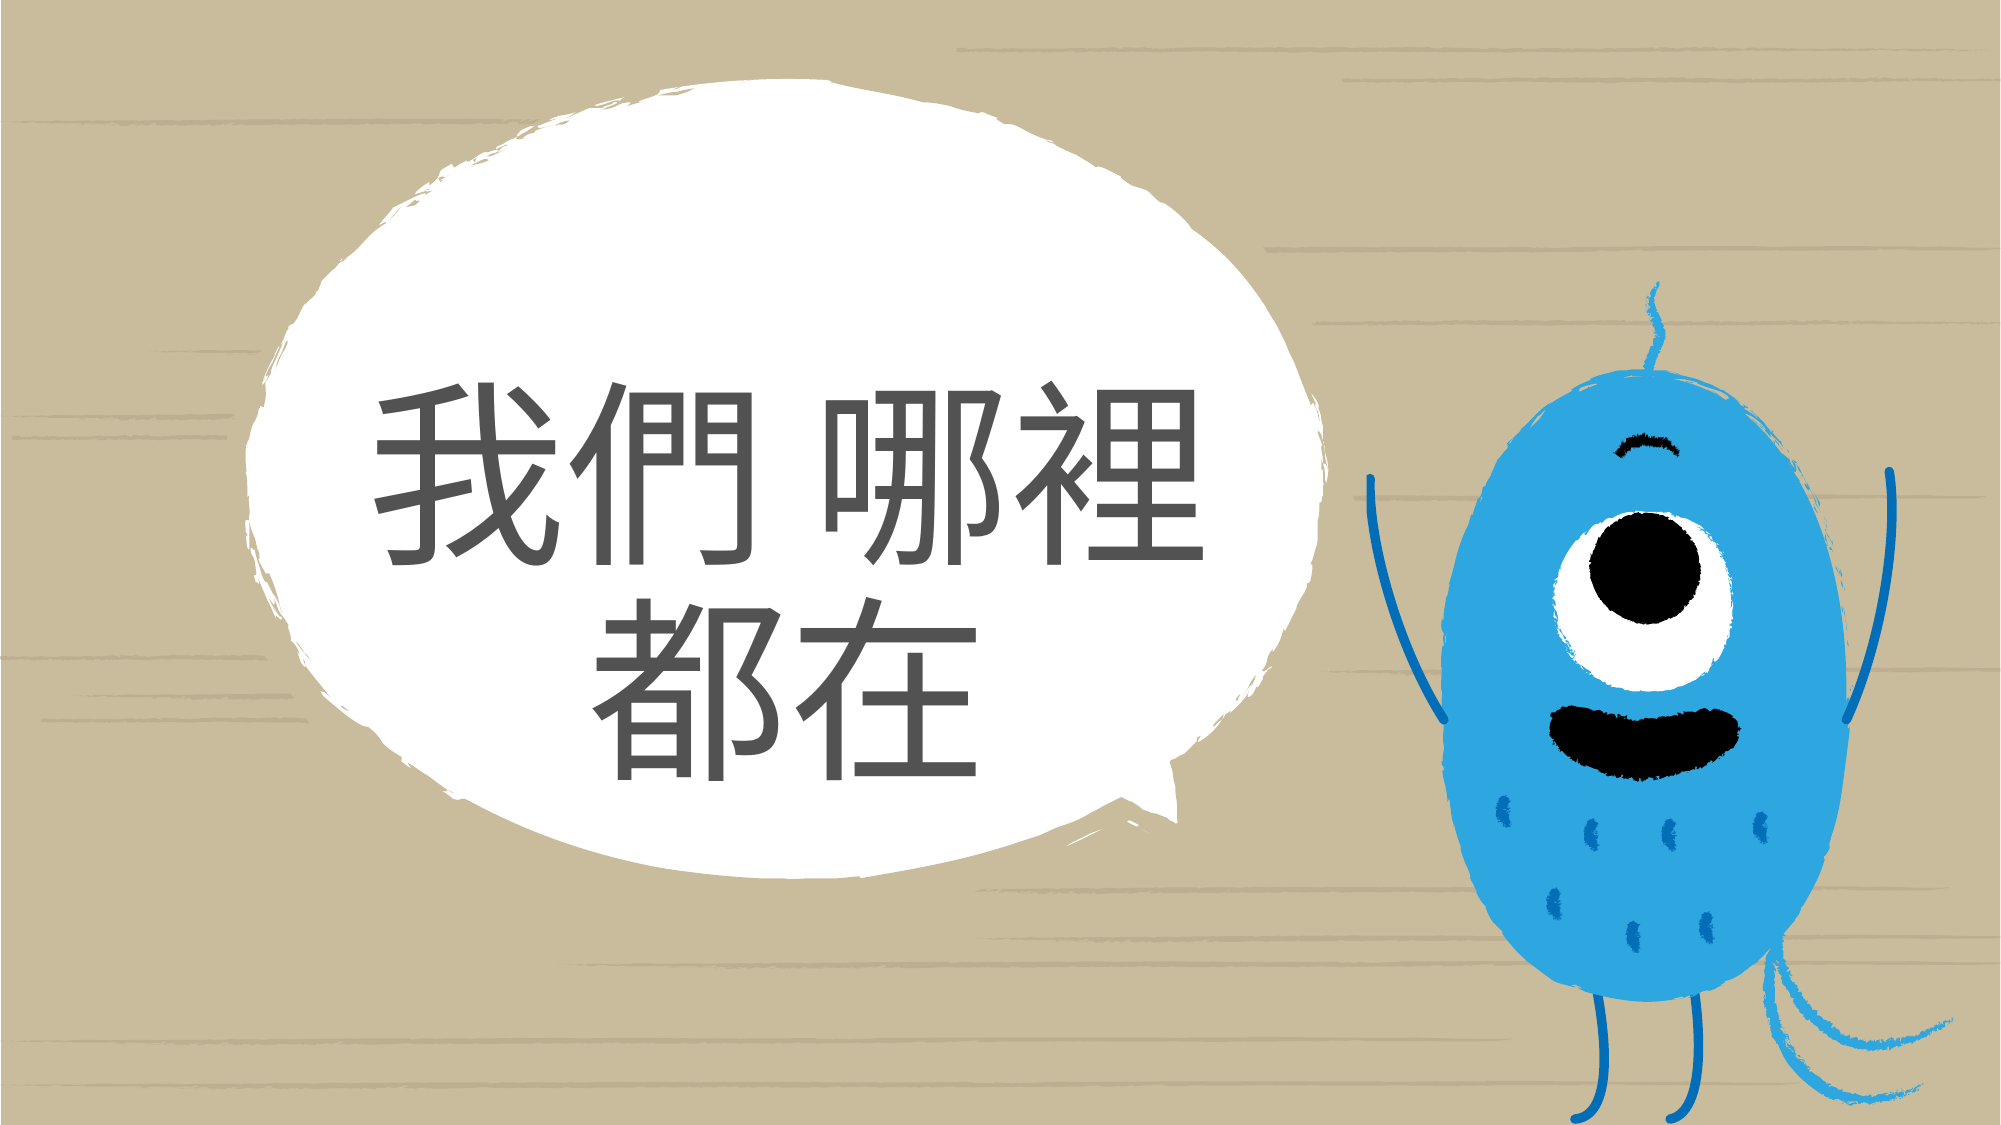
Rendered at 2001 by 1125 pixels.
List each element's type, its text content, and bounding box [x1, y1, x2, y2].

text_box 我們 哪裡都在 [262, 369, 1315, 630]
picture [1366, 276, 1956, 1125]
picture [223, 71, 1354, 927]
